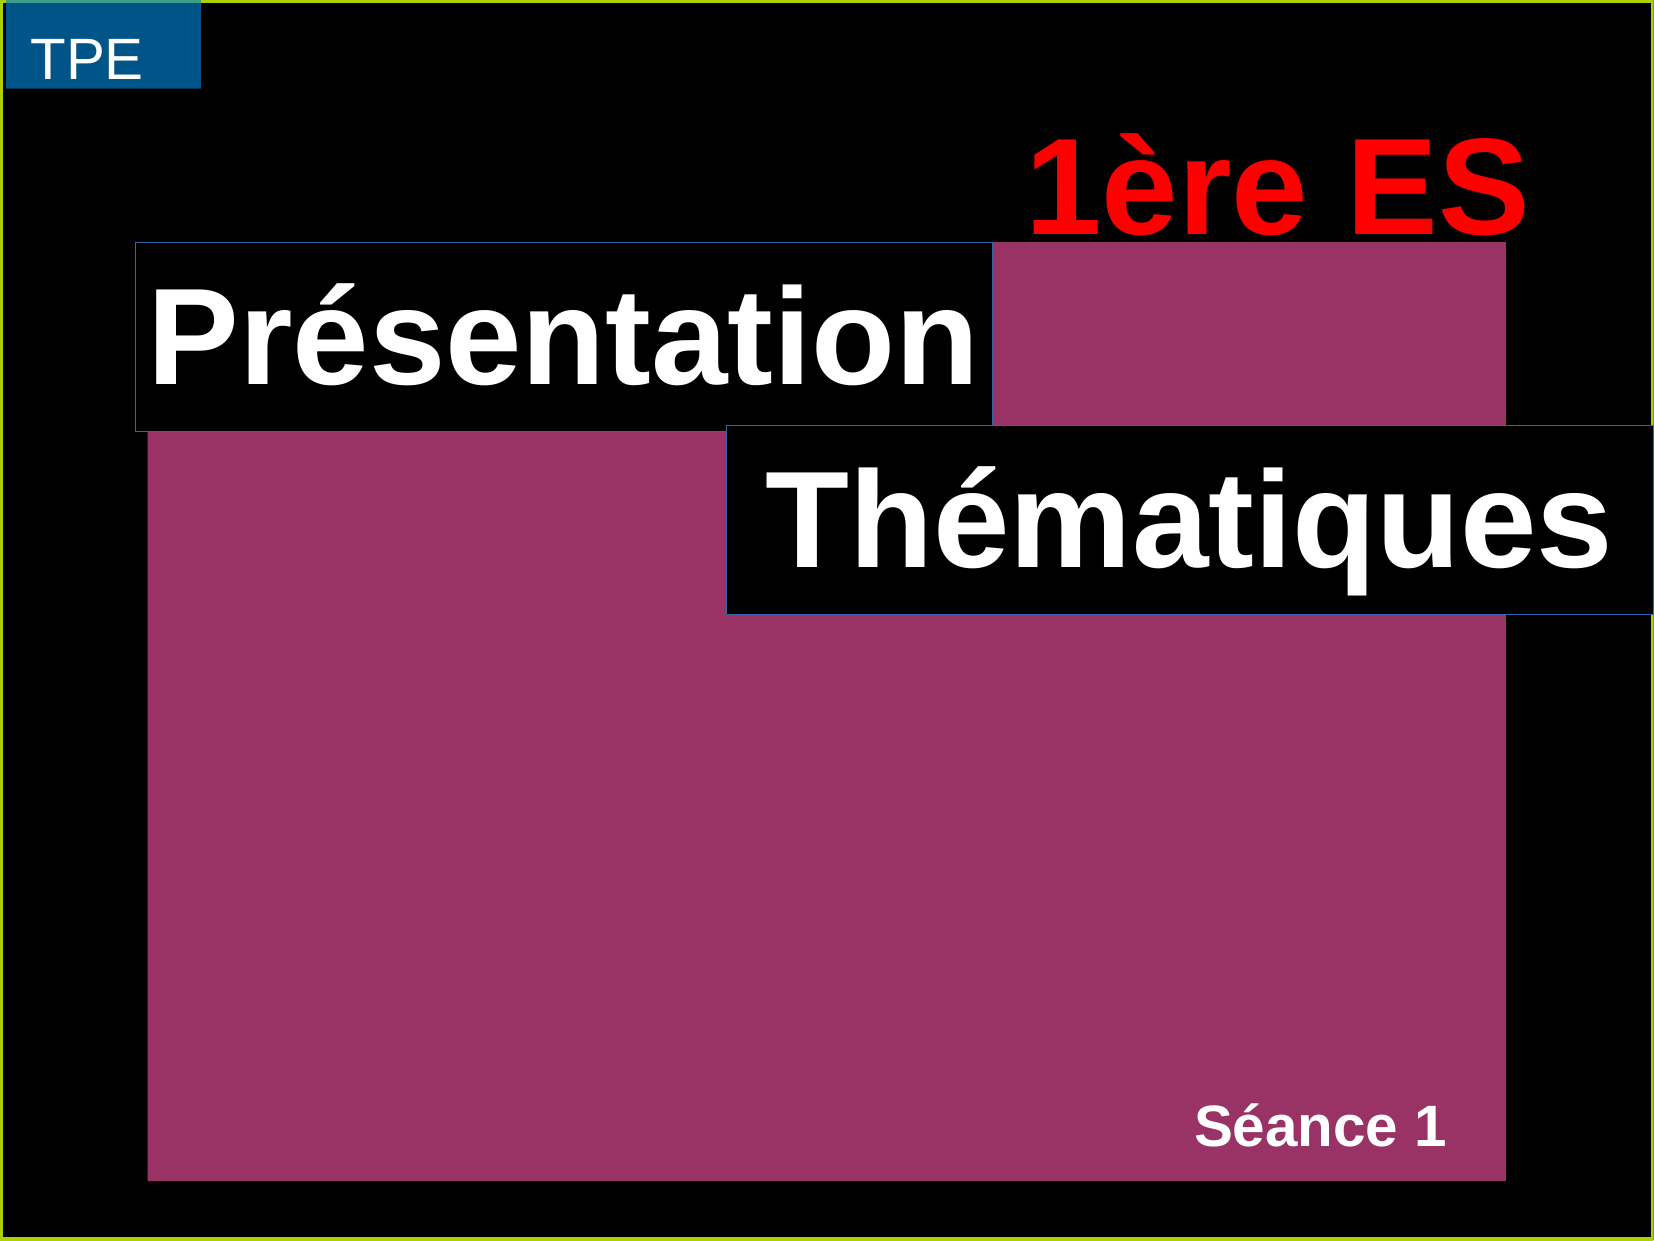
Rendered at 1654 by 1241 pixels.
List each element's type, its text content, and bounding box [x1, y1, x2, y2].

text_box [0, 0, 1654, 1241]
text_box Thématiques [726, 425, 1654, 615]
text_box TPE [15, 8, 798, 164]
text_box Présentation [135, 242, 993, 432]
text_box Séance 1 [826, 1086, 1654, 1195]
text_box 1ère ES [1010, 102, 1583, 272]
